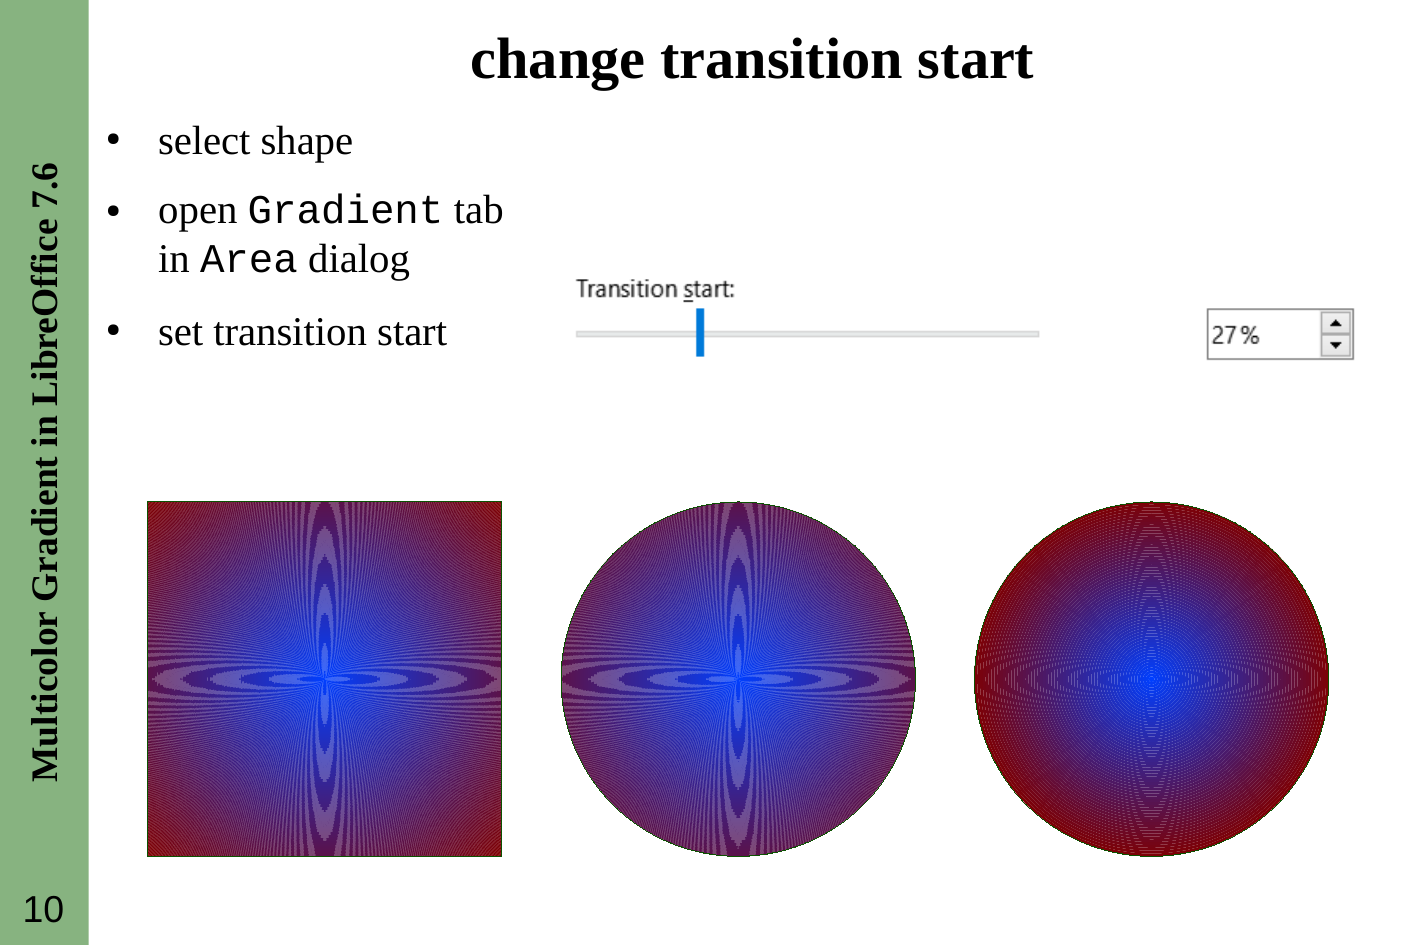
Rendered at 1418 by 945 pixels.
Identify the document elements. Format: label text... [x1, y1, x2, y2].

text_box [561, 501, 916, 857]
list select shape open Gradient tab in Area dialog set transition start [88, 118, 532, 355]
title change transition start [88, 0, 1418, 119]
text_box [974, 501, 1329, 857]
picture [570, 270, 1359, 365]
text_box [147, 501, 502, 857]
